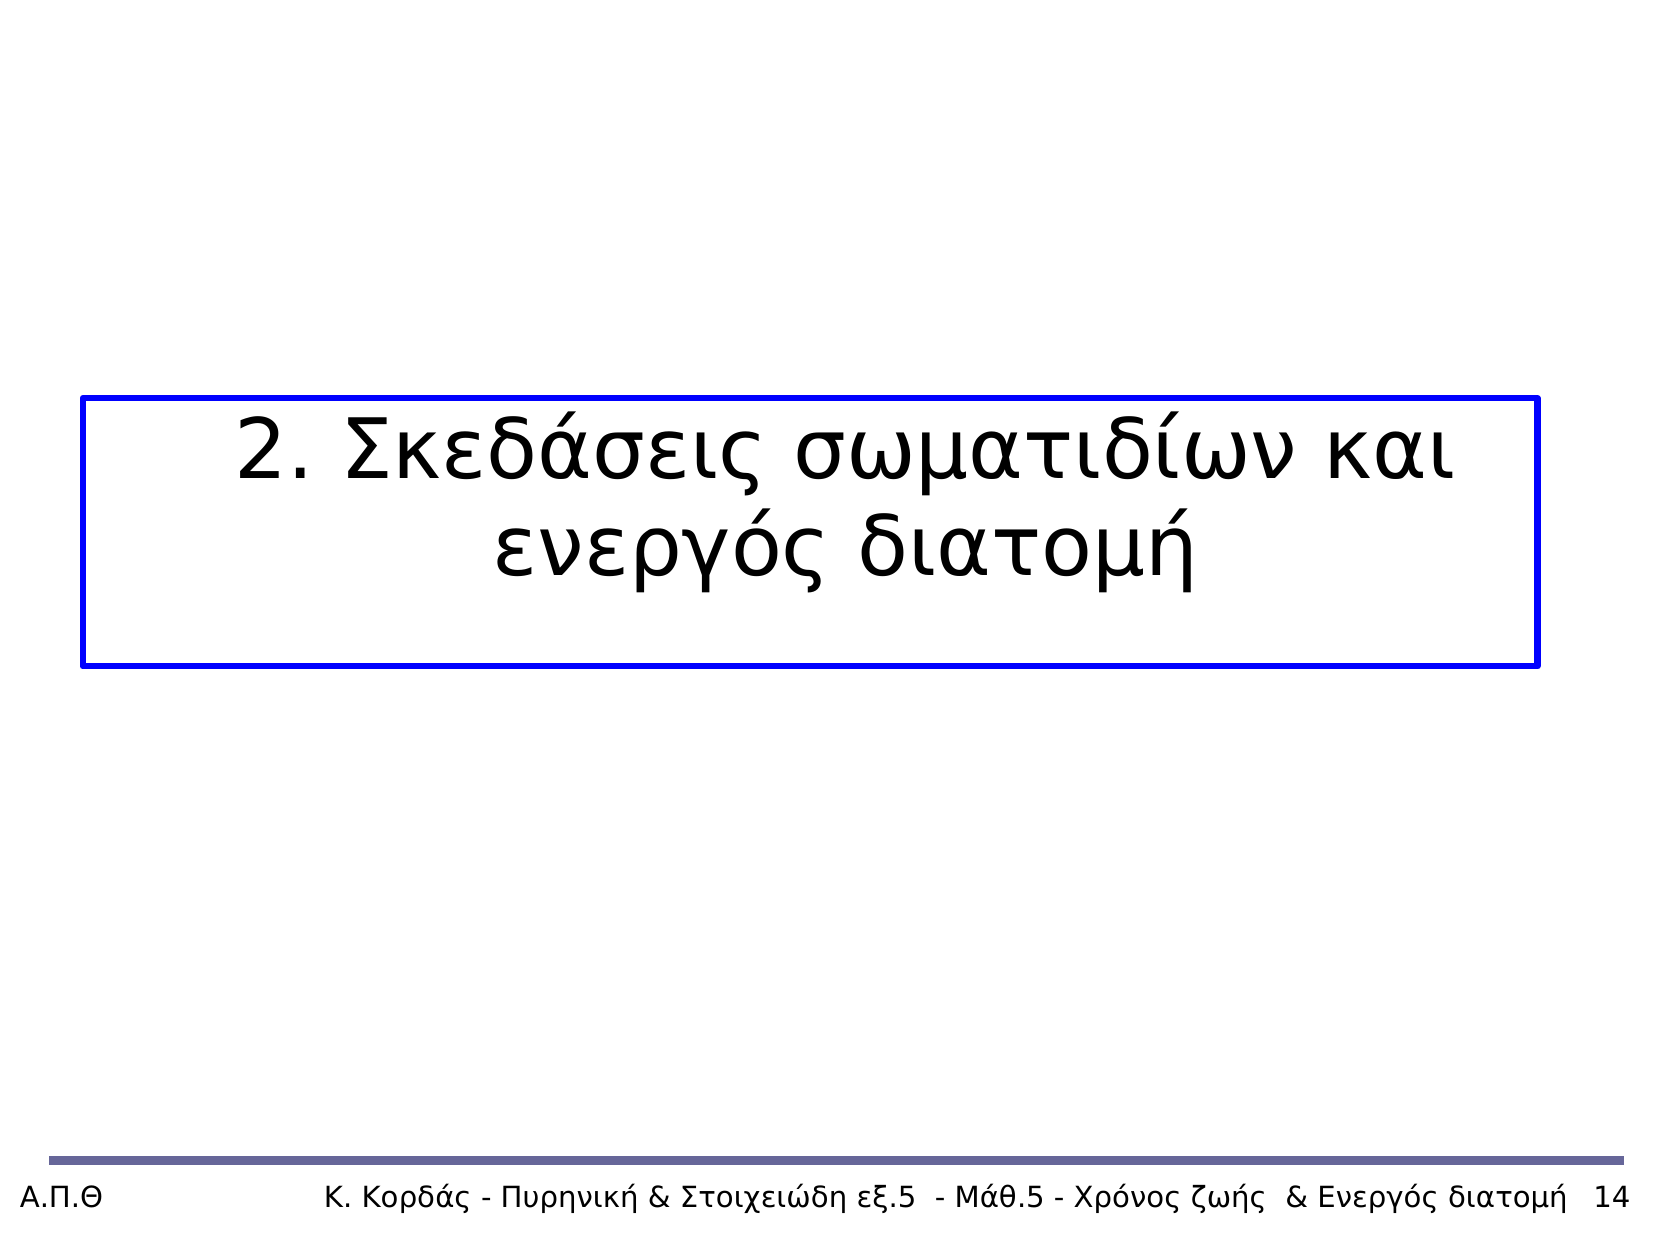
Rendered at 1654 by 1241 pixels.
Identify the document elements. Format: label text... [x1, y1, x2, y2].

list 2. Σκεδάσεις σωματιδίων και ενεργός διατομή [82, 398, 1538, 667]
